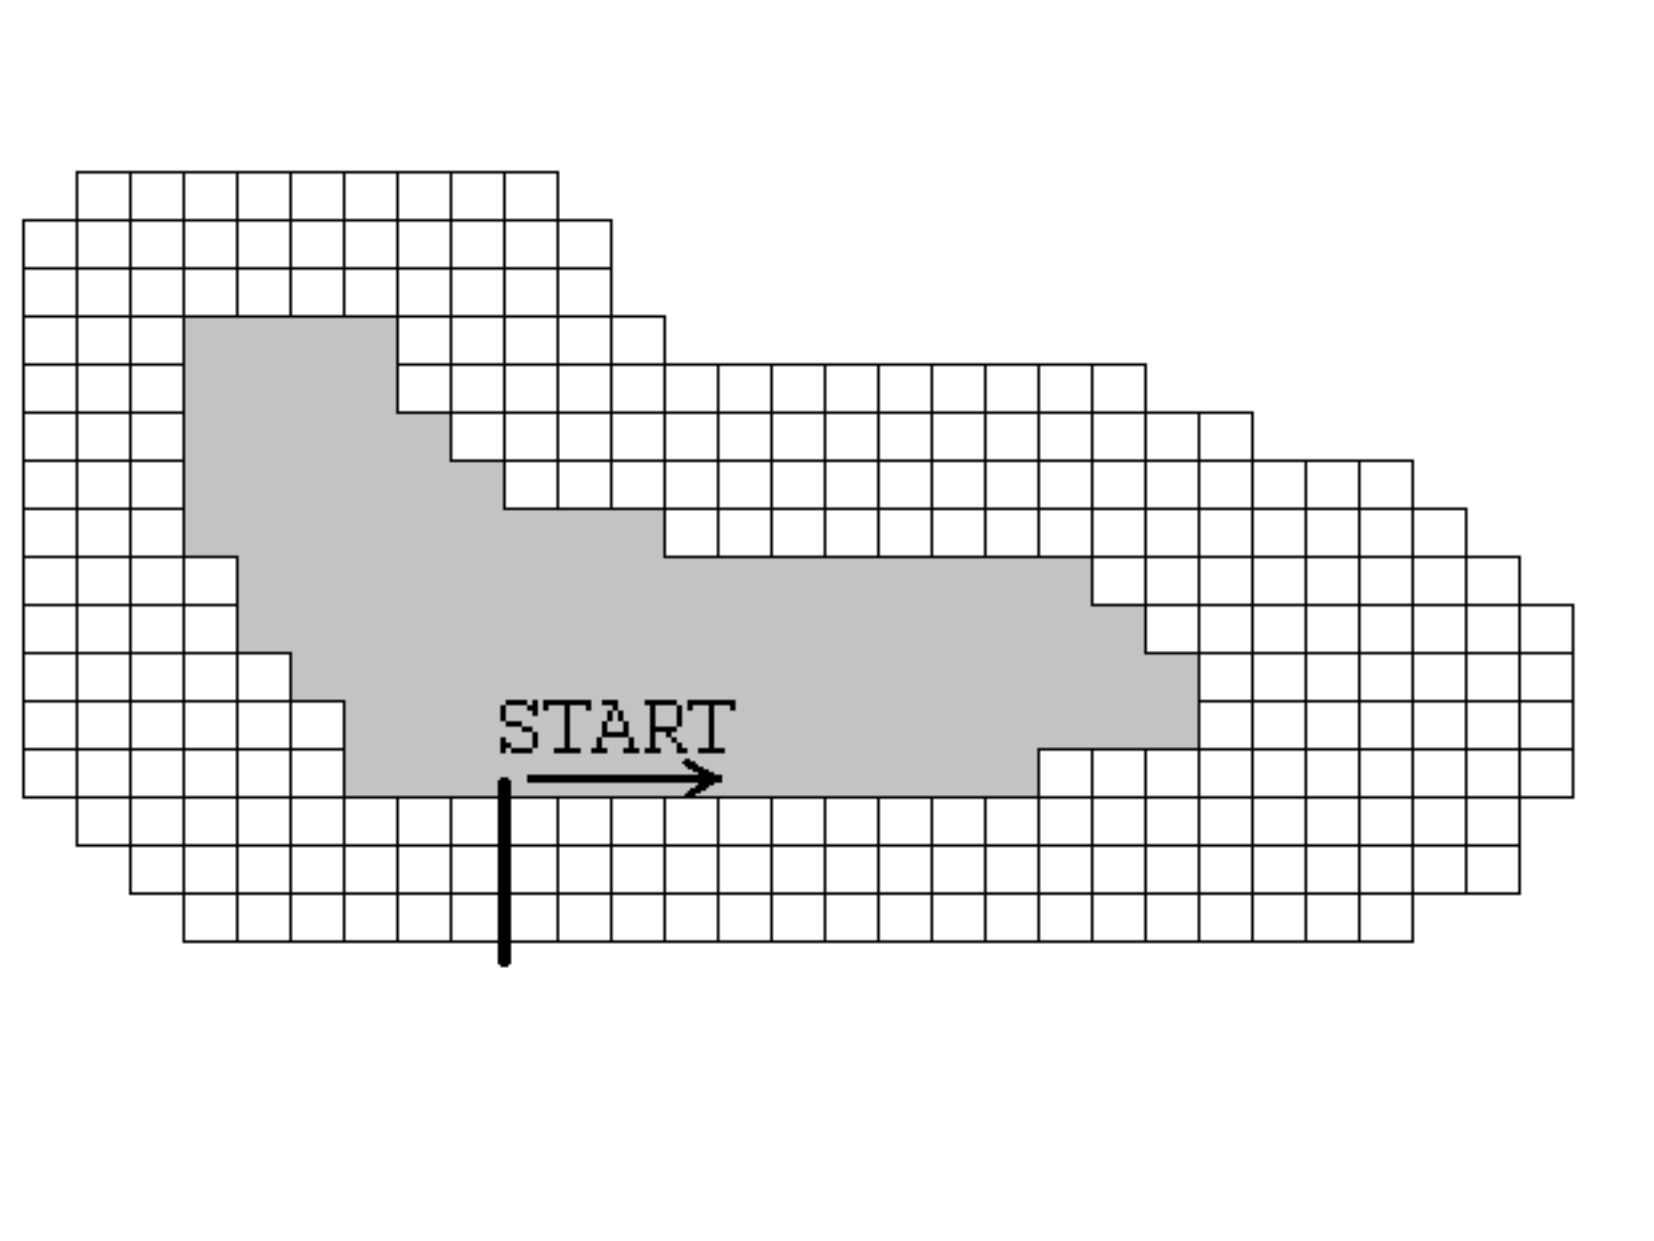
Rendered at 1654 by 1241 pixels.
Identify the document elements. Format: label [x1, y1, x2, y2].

picture [0, 153, 1642, 1016]
